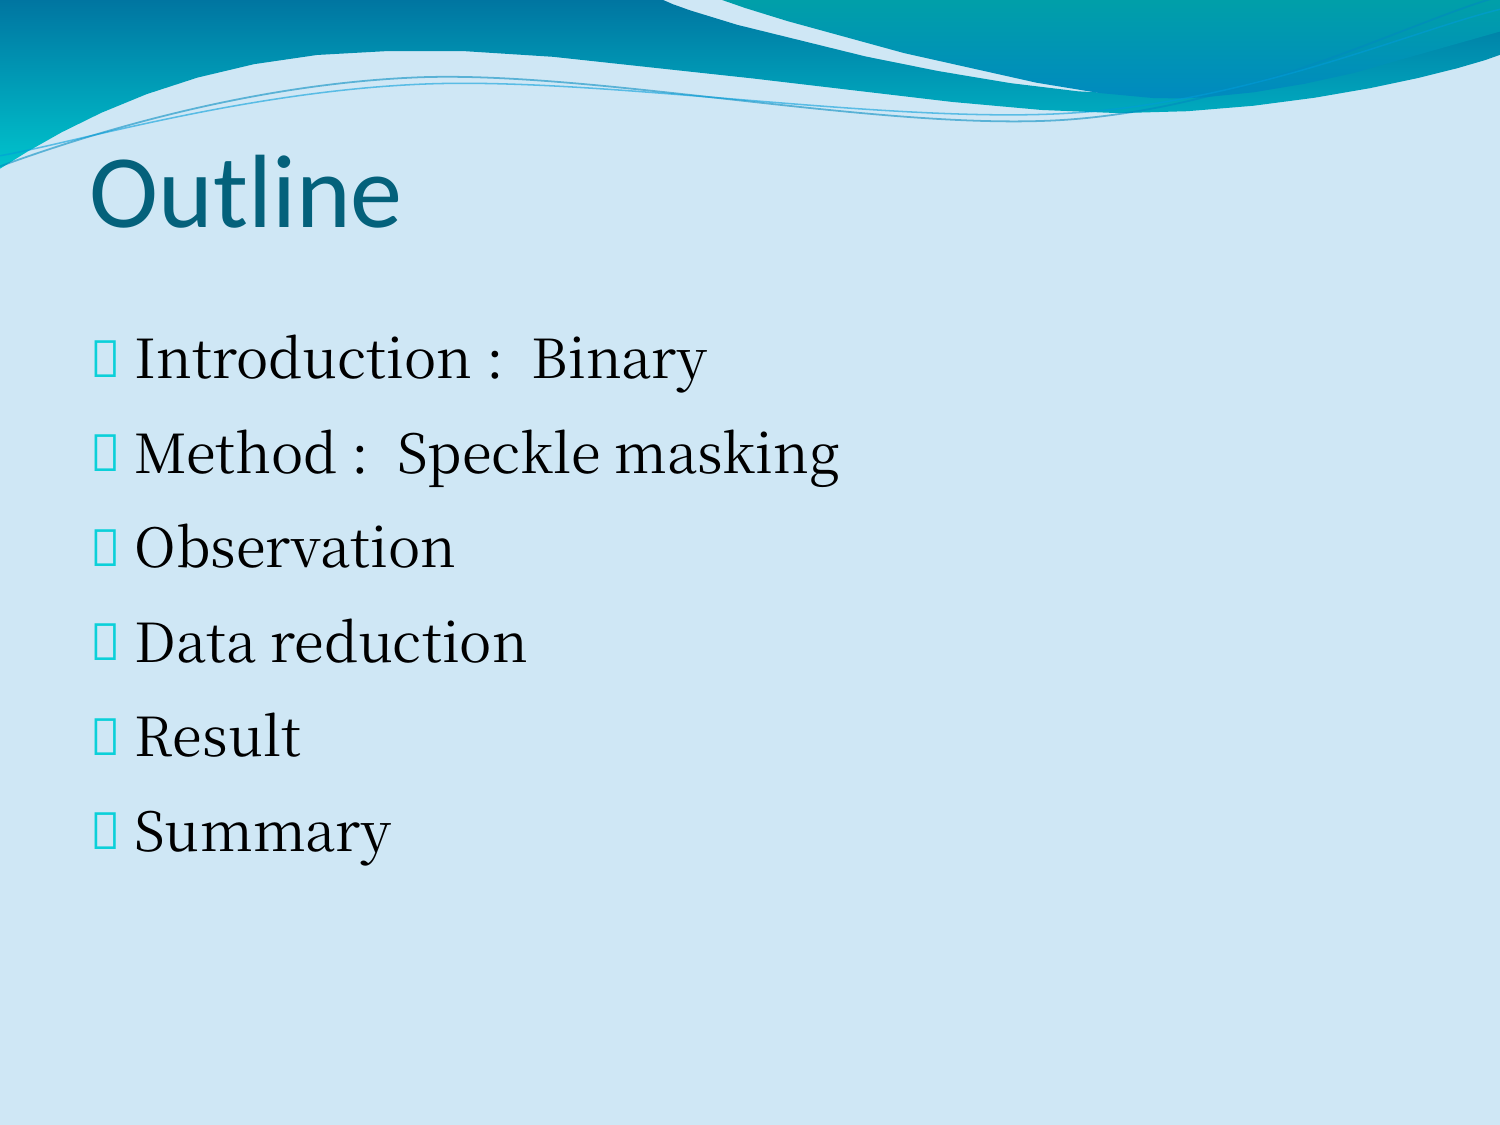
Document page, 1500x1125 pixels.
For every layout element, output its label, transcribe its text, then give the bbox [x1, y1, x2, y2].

list Introduction : Binary Method : Speckle masking Observation Data reduction Result Summary [75, 317, 1425, 1038]
title Outline [75, 115, 1425, 303]
